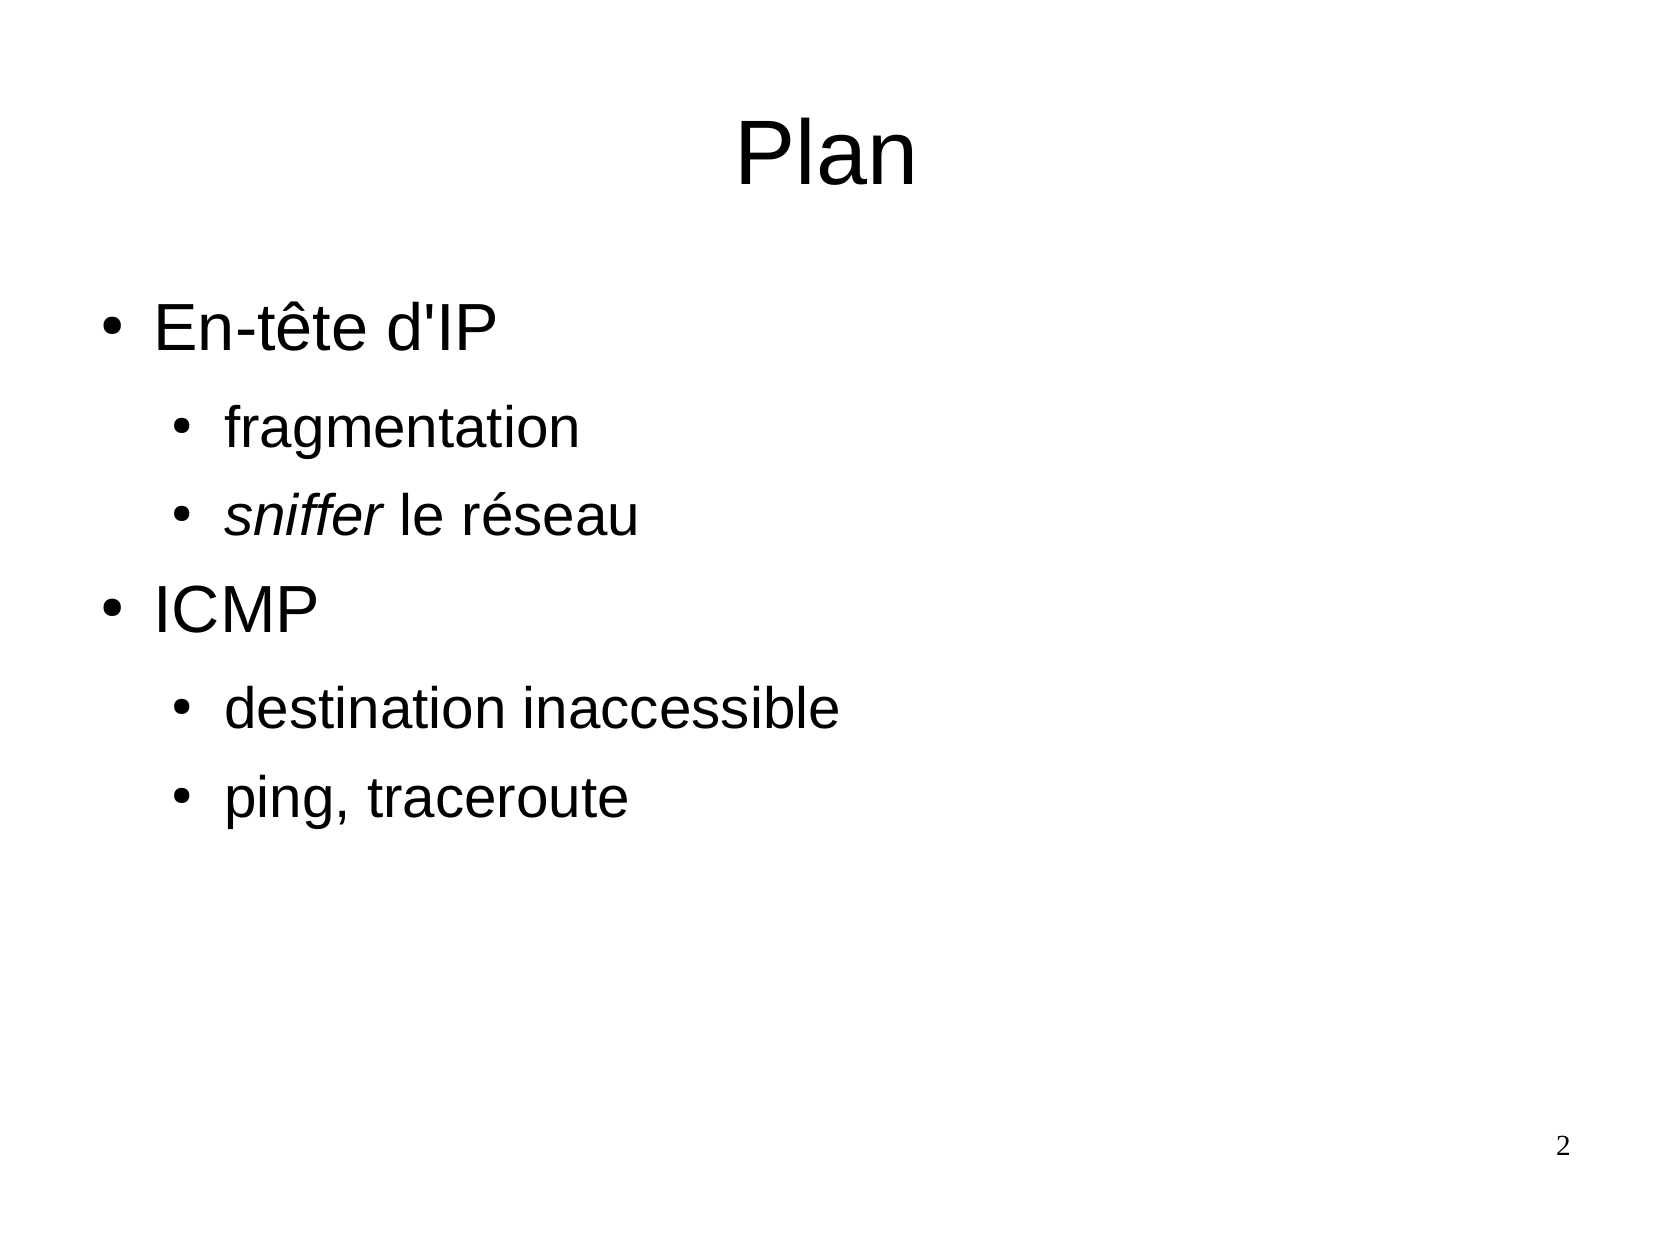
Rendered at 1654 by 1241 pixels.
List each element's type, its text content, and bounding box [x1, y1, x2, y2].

title Plan [82, 49, 1571, 257]
list En-tête d'IP fragmentation sniffer le réseau ICMP destination inaccessible ping, traceroute [82, 290, 1571, 1109]
